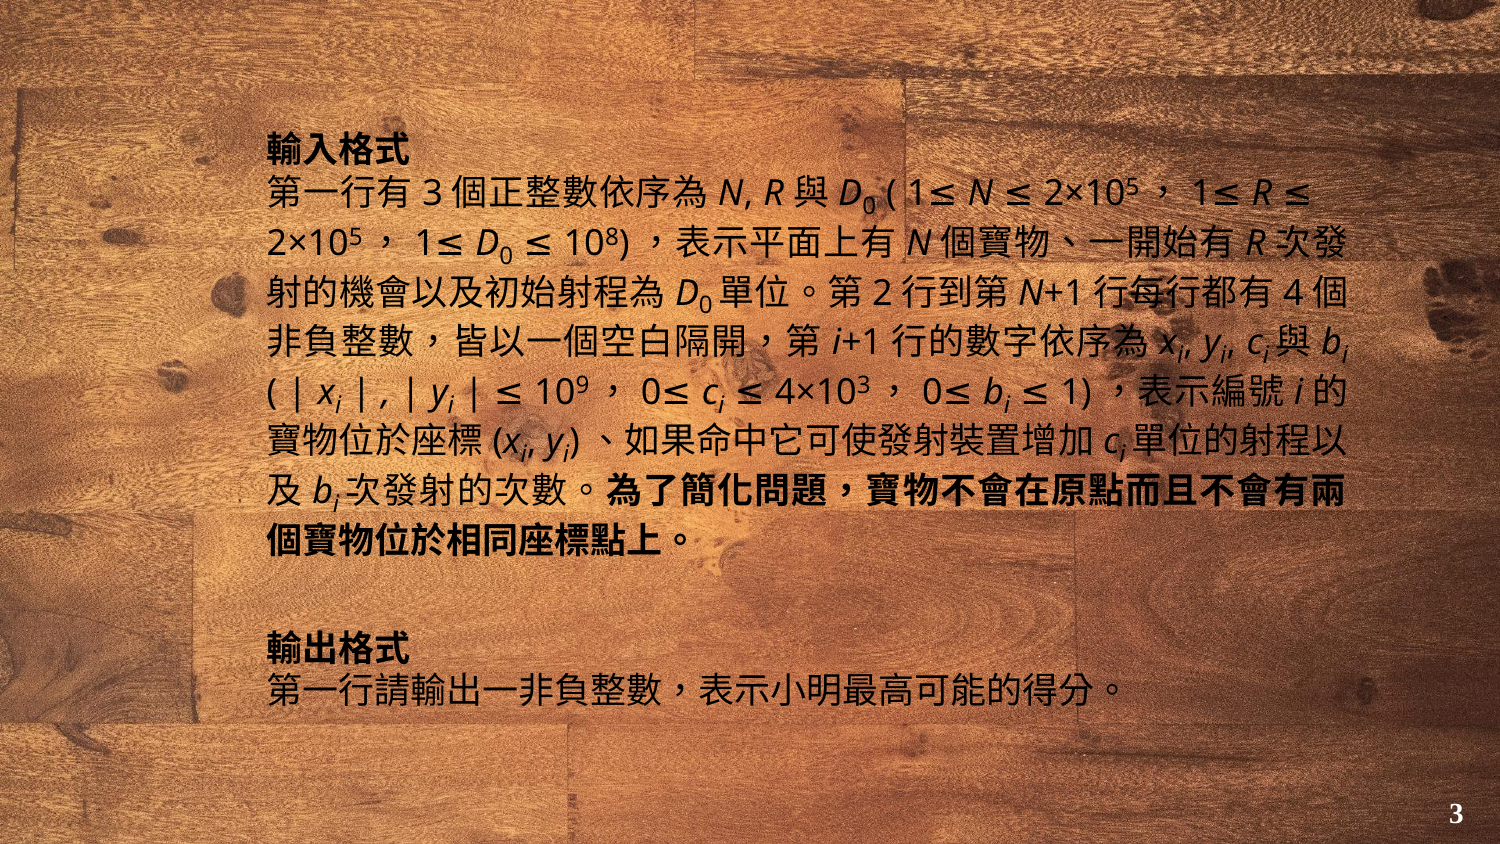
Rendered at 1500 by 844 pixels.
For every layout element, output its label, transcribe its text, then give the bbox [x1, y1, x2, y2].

slide_number 3 [1434, 779, 1500, 844]
list 輸入格式 第一行有3個正整數依序為N, R與D0 ( 1≤ N ≤ 2×105，1≤ R ≤ 2×105，1≤ D0 ≤ 108)，表示平面上有N個寶物、一開始有R次發射的機會以及初始射程為D0單位。第2行到第N+1行每行都有4個非負整數，皆以一個空白隔開，第i+1行的數字依序為xi, yi, ci與bi ( | xi | , | yi | ≤ 109，0≤ ci ≤ 4×103，0≤ bi ≤ 1)，表示編號i的寶物位於座標(xi, yi)、如果命中它可使發射裝置增加ci單位的射程以及bi次發射的次數。為了簡化問題，寶物不會在原點而且不會有兩個寶物位於相同座標點上。 輸出格式 第一行請輸出一非負整數，表示小明最高可能的得分。 [251, 97, 1364, 723]
